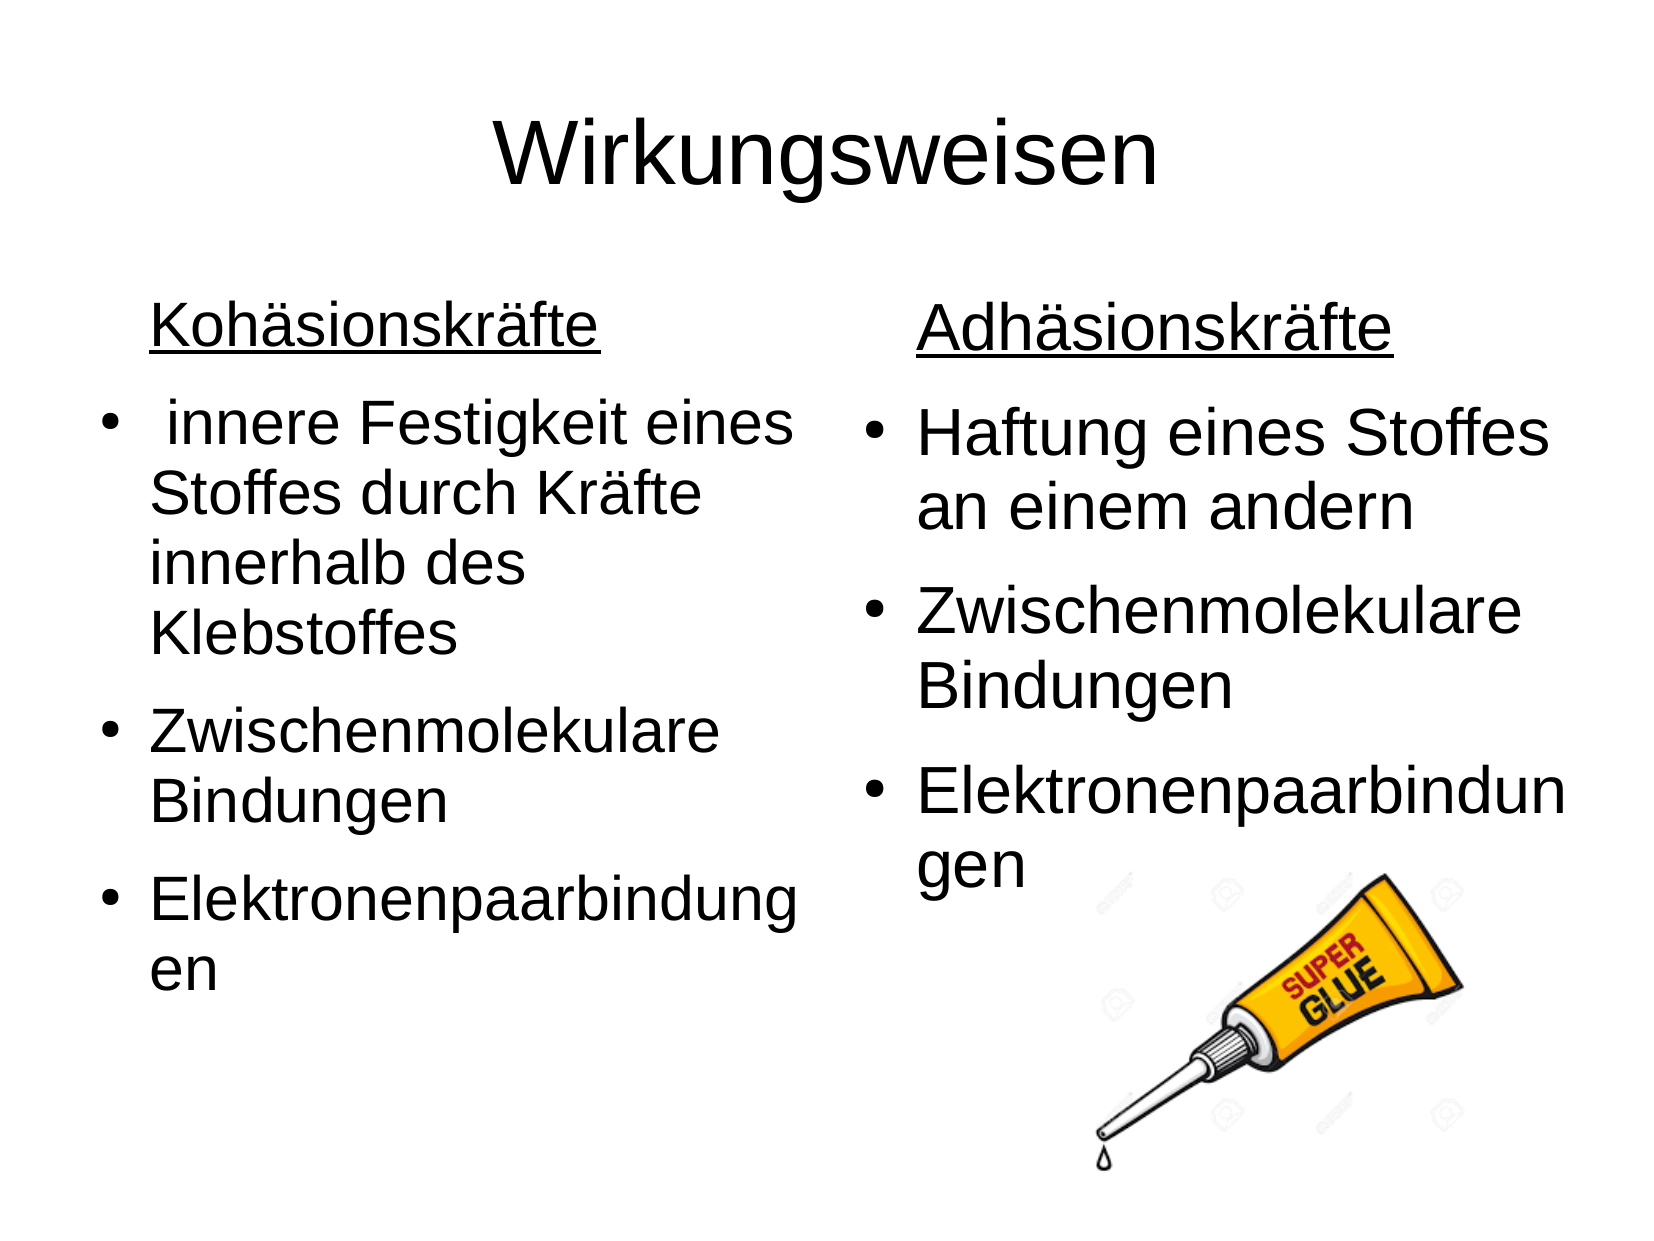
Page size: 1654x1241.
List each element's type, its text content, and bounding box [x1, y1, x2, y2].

list Adhäsionskräfte Haftung eines Stoffes an einem andern Zwischenmolekulare Bindungen Elektronenpaarbindungen [845, 290, 1572, 1010]
list Kohäsionskräfte innere Festigkeit eines Stoffes durch Kräfte innerhalb des Klebstoffes Zwischenmolekulare Bindungen Elektronenpaarbindungen [82, 290, 809, 1010]
picture [1086, 863, 1475, 1182]
title Wirkungsweisen [82, 49, 1571, 257]
